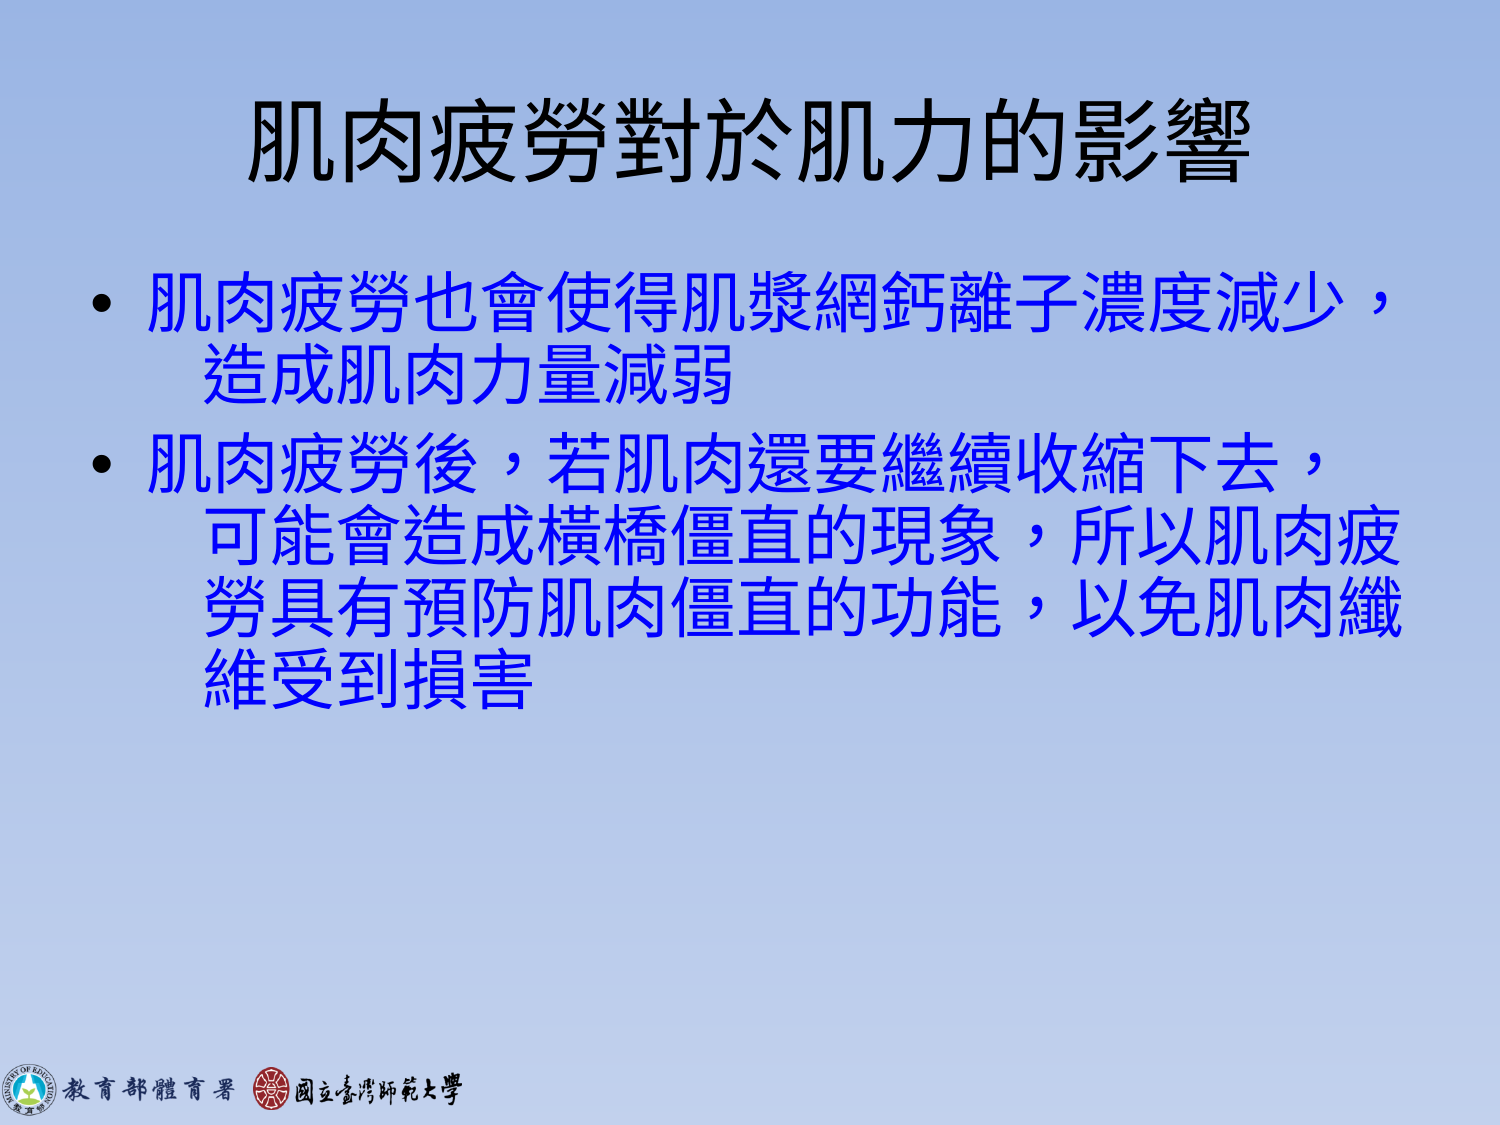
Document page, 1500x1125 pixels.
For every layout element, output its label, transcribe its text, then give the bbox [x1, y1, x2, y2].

list 肌肉疲勞也會使得肌漿網鈣離子濃度減少，造成肌肉力量減弱 肌肉疲勞後，若肌肉還要繼續收縮下去，可能會造成橫橋僵直的現象，所以肌肉疲勞具有預防肌肉僵直的功能，以免肌肉纖維受到損害 [75, 262, 1426, 1005]
title 肌肉疲勞對於肌力的影響 [75, 45, 1426, 233]
